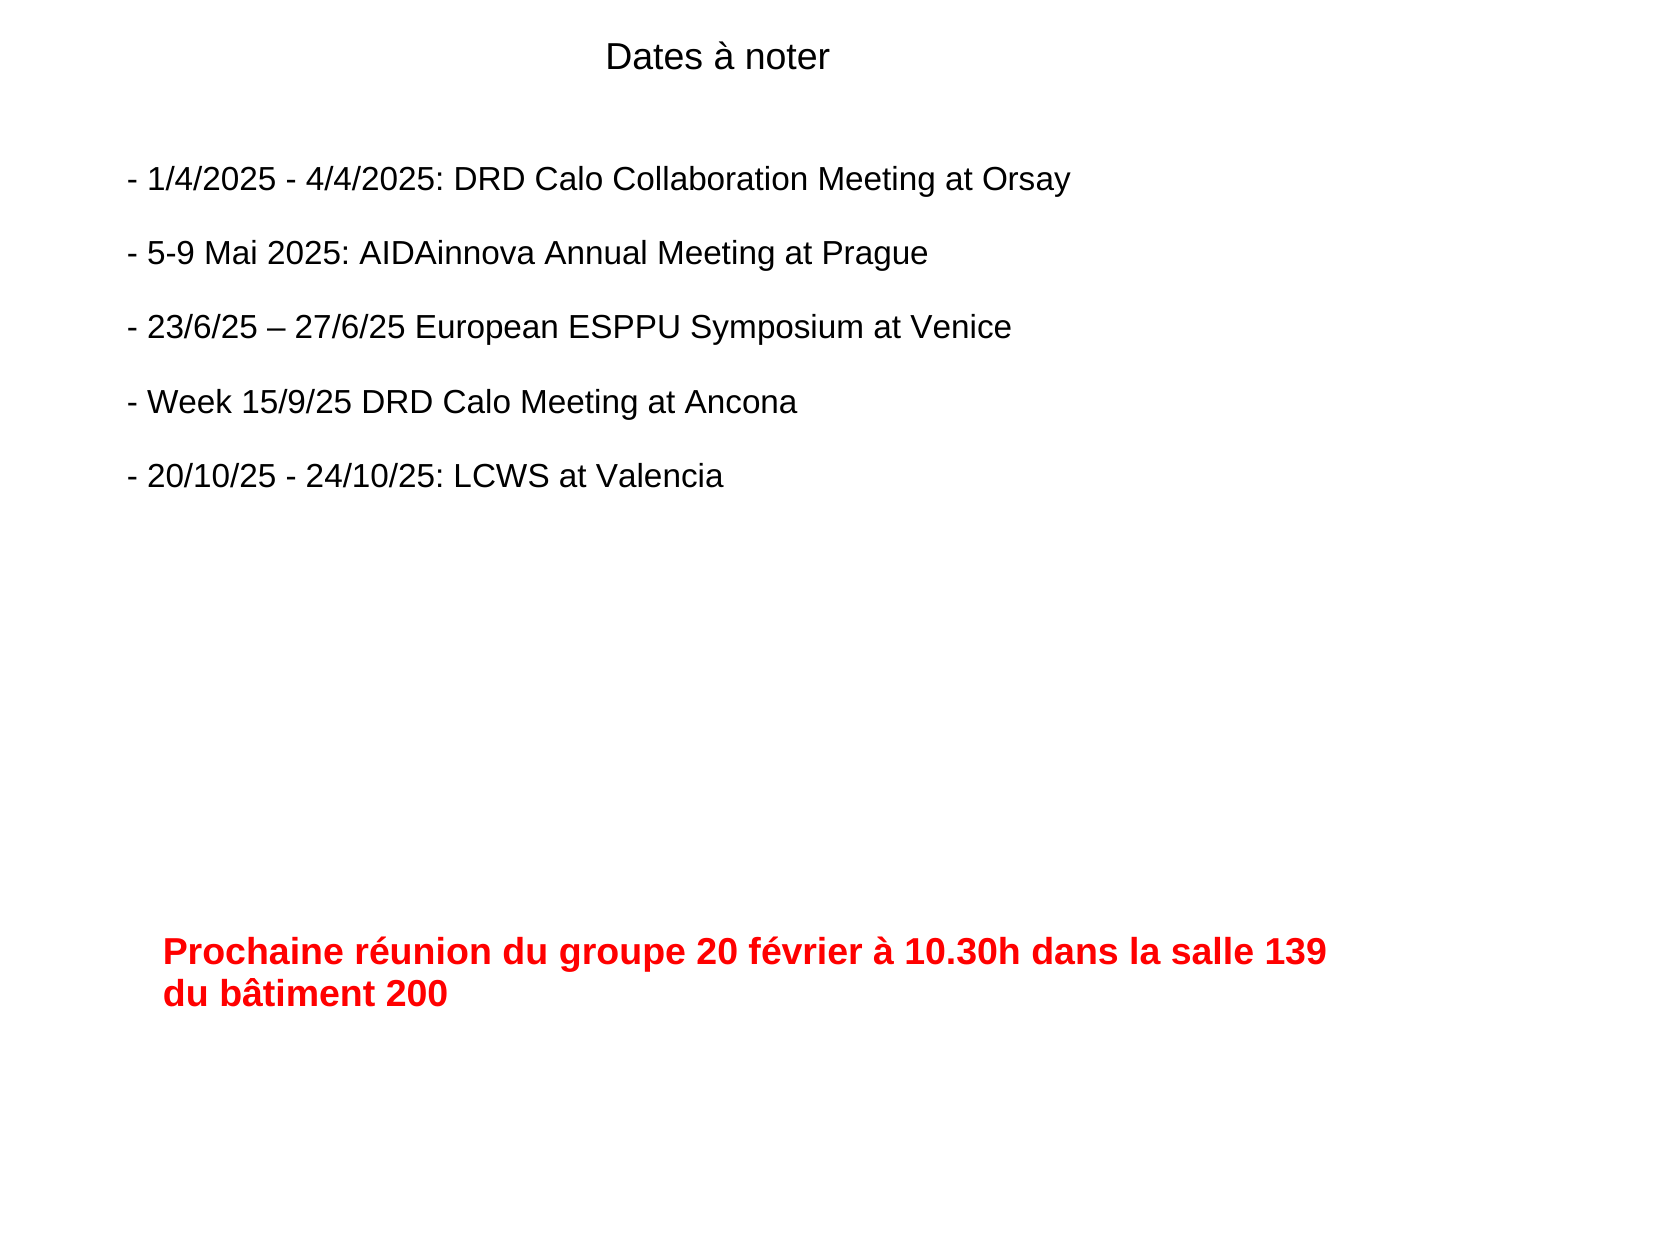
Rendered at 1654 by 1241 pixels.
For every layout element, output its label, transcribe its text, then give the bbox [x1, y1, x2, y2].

text_box Prochaine réunion du groupe 20 février à 10.30h dans la salle 139 du bâtiment 200 [148, 923, 1512, 981]
text_box Dates à noter [590, 25, 846, 76]
text_box - 1/4/2025 - 4/4/2025: DRD Calo Collaboration Meeting at Orsay - 5-9 Mai 2025: AIDAinnova Annual Meeting at Prague - 23/6/25 – 27/6/25 European ESPPU Symposium at Venice - Week 15/9/25 DRD Calo Meeting at Ancona - 20/10/25 - 24/10/25: LCWS at Valencia [112, 76, 1371, 924]
